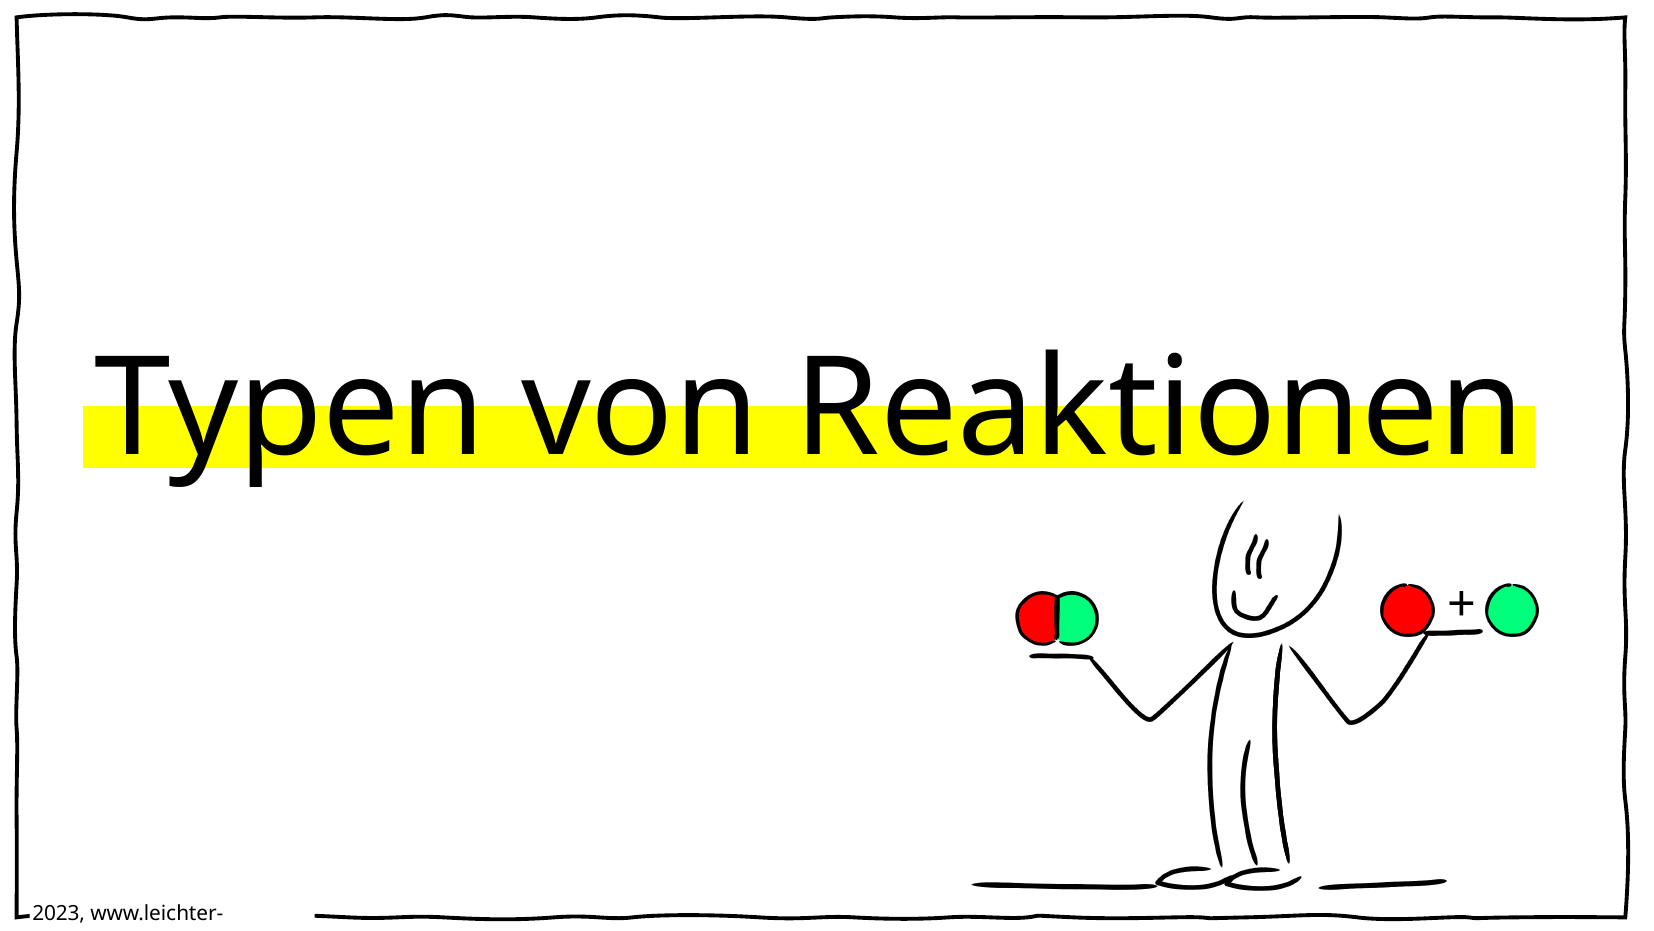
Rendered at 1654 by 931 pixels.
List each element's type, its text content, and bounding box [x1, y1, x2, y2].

picture [968, 496, 1540, 892]
title Typen von Reaktionen [94, 307, 1583, 496]
